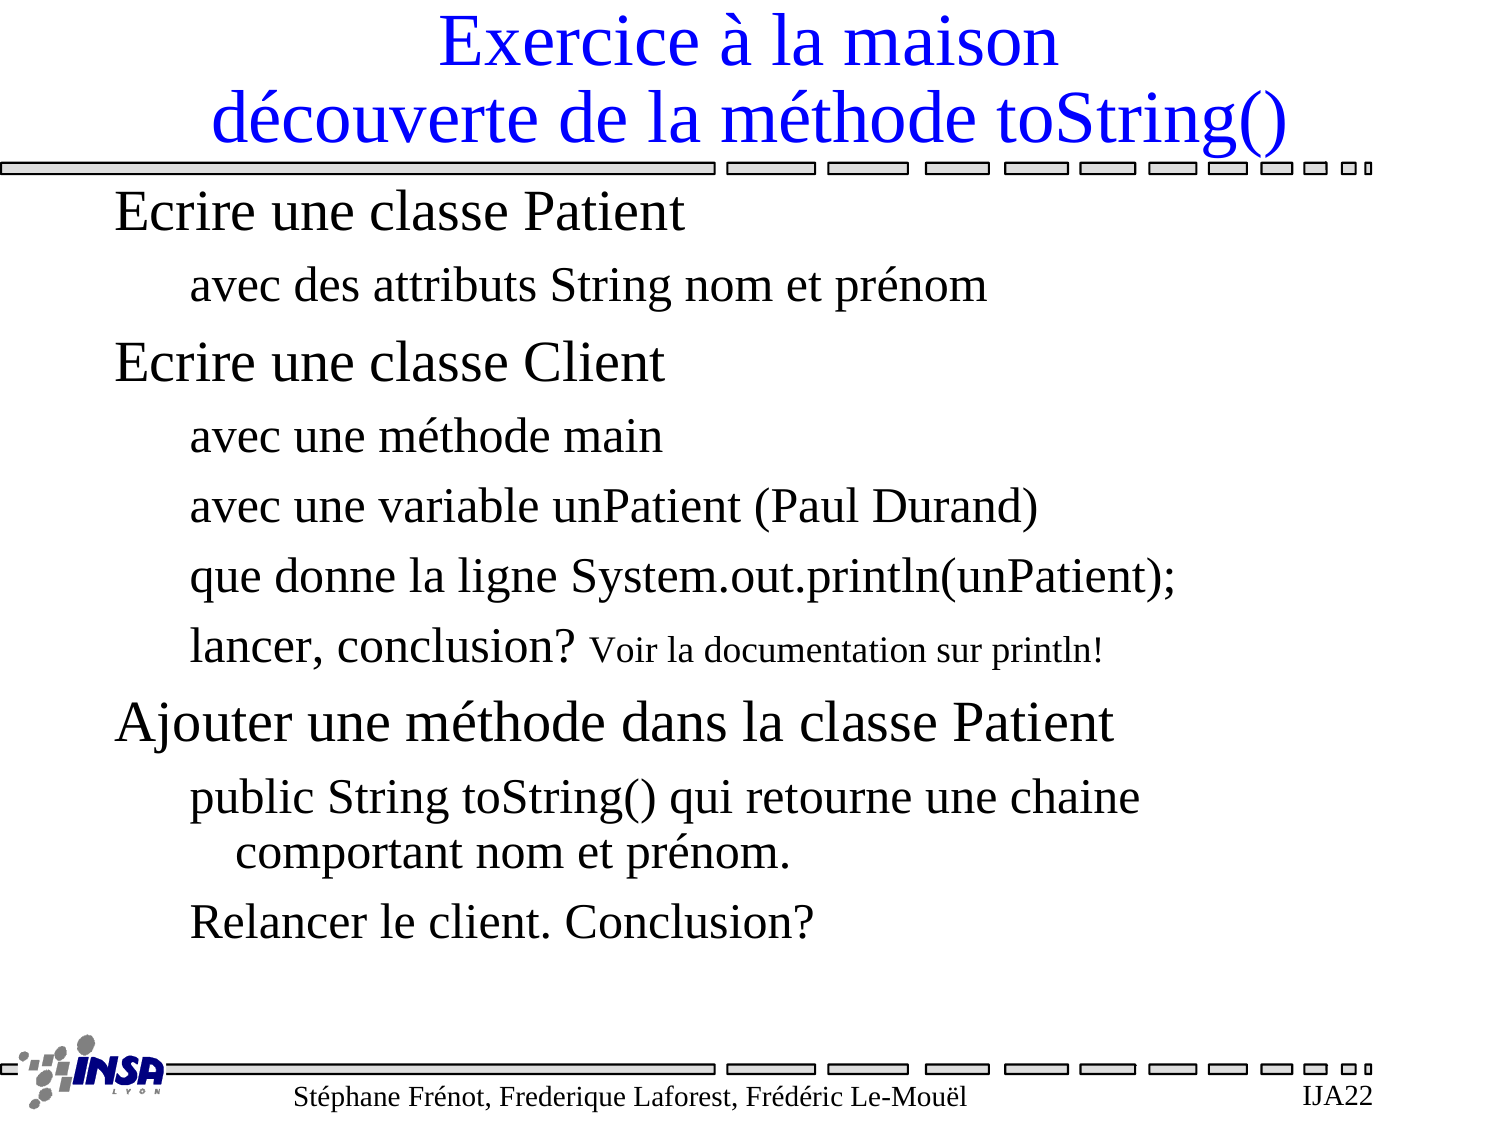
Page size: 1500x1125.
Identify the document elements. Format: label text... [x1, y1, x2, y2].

title Exercice à la maison découverte de la méthode toString() [0, 0, 1500, 173]
list Ecrire une classe Patient avec des attributs String nom et prénom Ecrire une classe Client avec une méthode main avec une variable unPatient (Paul Durand) que donne la ligne System.out.println(unPatient); lancer, conclusion? Voir la documentation sur println! Ajouter une méthode dans la classe Patient public String toString() qui retourne une chaine comportant nom et prénom. Relancer le client. Conclusion? [99, 174, 1375, 1011]
